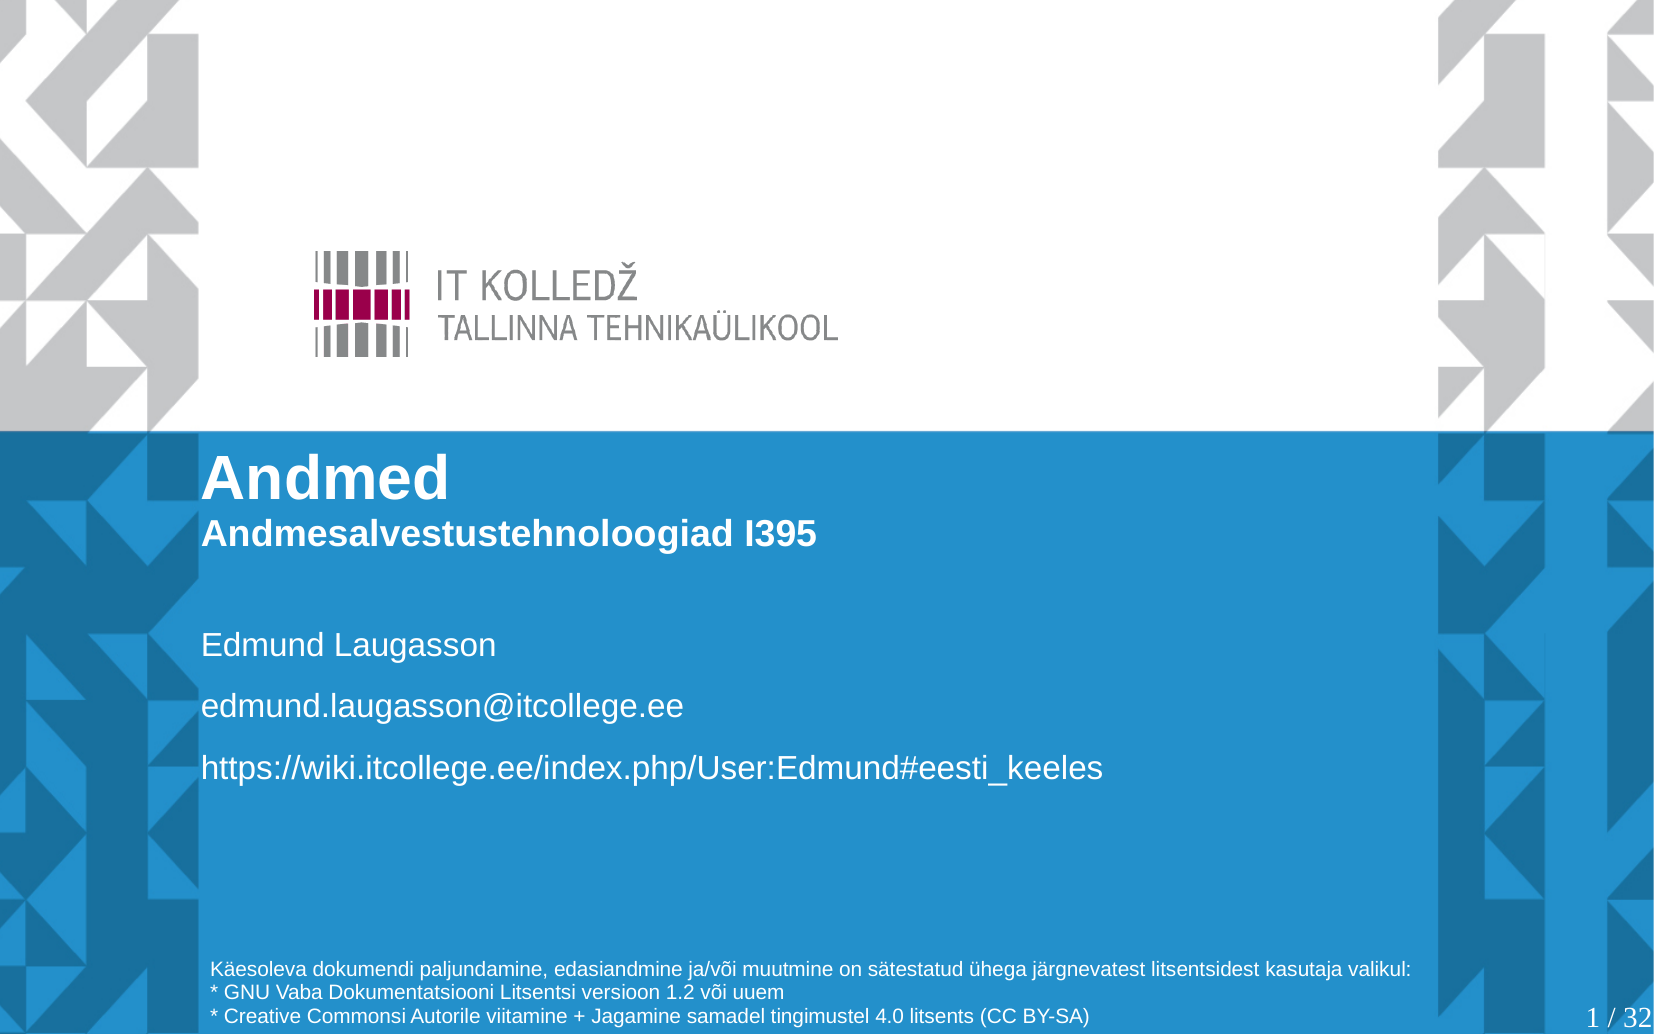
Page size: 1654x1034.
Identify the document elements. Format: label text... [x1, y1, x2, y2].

title Andmed Andmesalvestustehnoloogiad I395 [200, 442, 1430, 603]
list Edmund Laugasson edmund.laugasson@itcollege.ee https://wiki.itcollege.ee/index.php/User:Edmund#eesti_keeles [200, 625, 1441, 934]
picture [0, 0, 1654, 1034]
